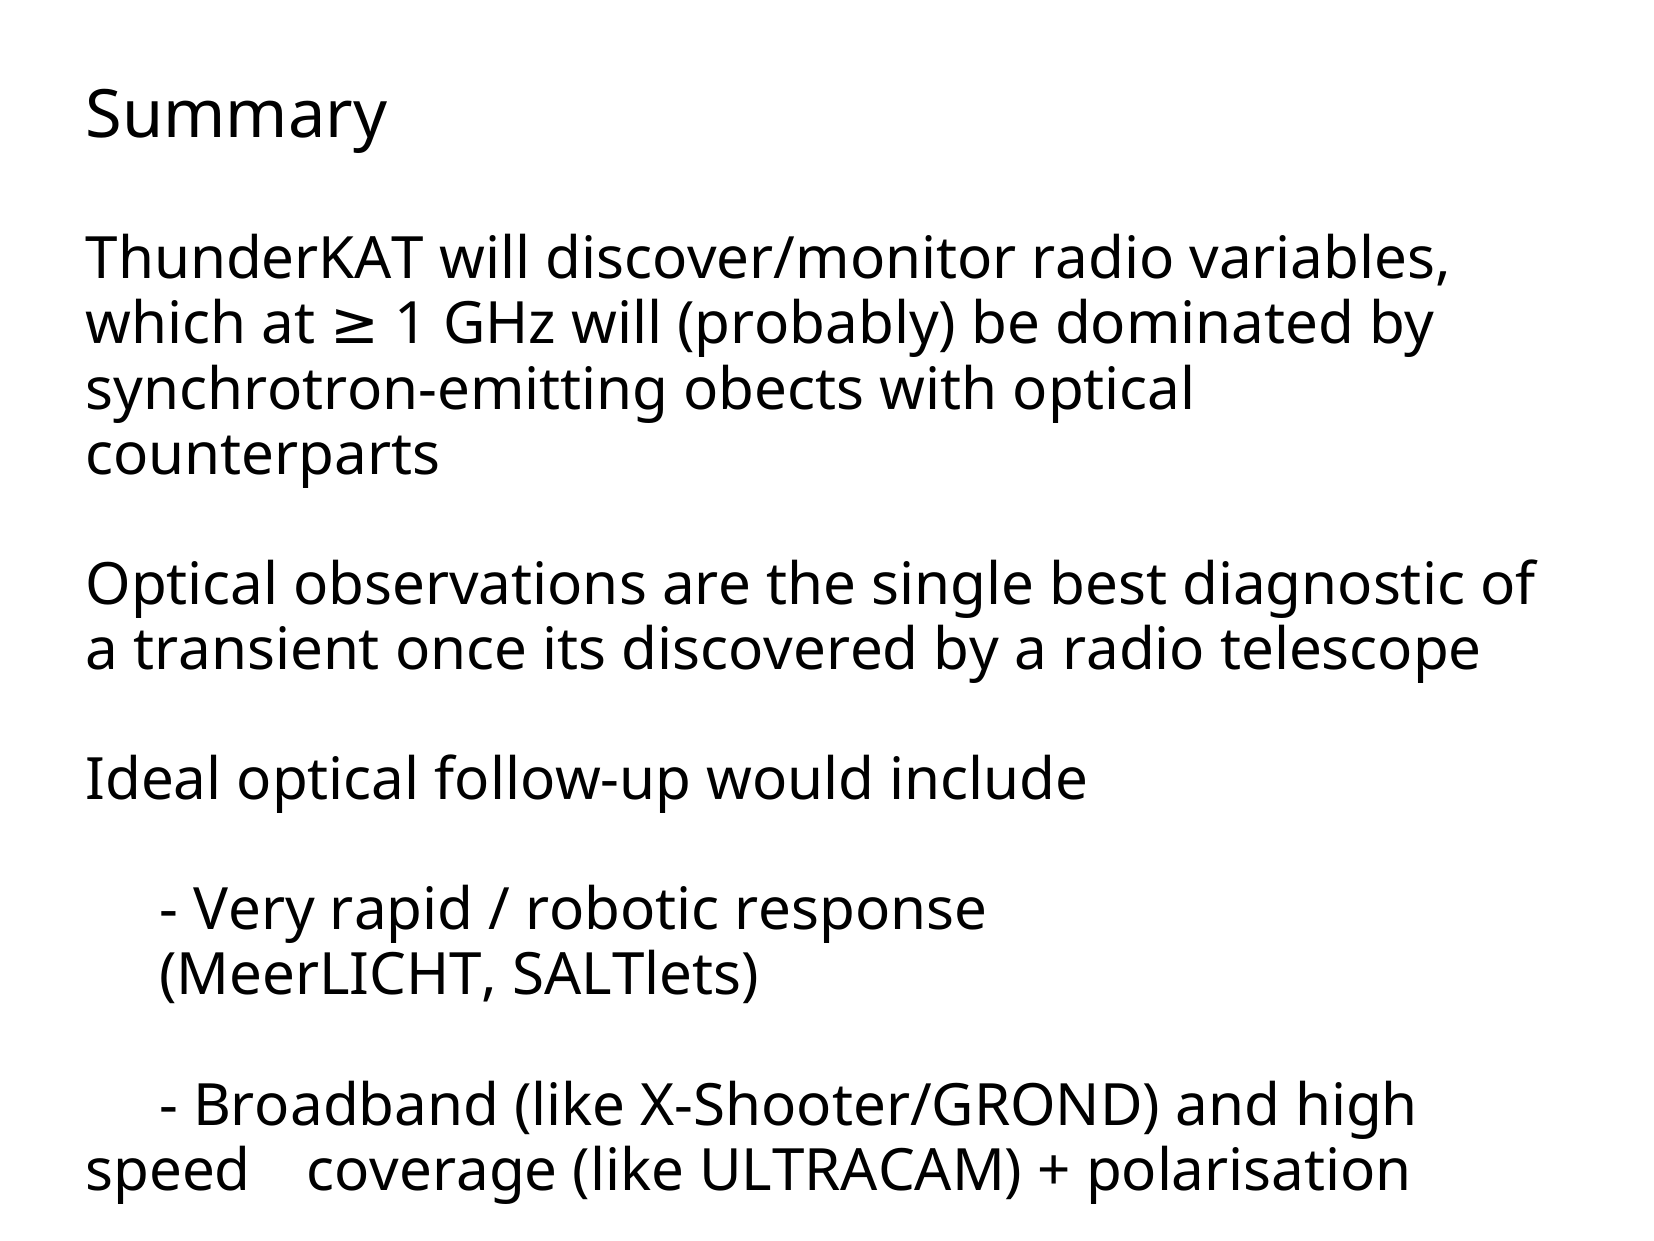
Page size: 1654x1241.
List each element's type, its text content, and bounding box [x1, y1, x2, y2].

text_box Summary ThunderKAT will discover/monitor radio variables, which at ≥ 1 GHz will (probably) be dominated by synchrotron-emitting obects with optical counterparts Optical observations are the single best diagnostic of a transient once its discovered by a radio telescope Ideal optical follow-up would include - Very rapid / robotic response (MeerLICHT, SALTlets) - Broadband (like X-Shooter/GROND) and high speed coverage (like ULTRACAM) + polarisation [70, 70, 1571, 1146]
